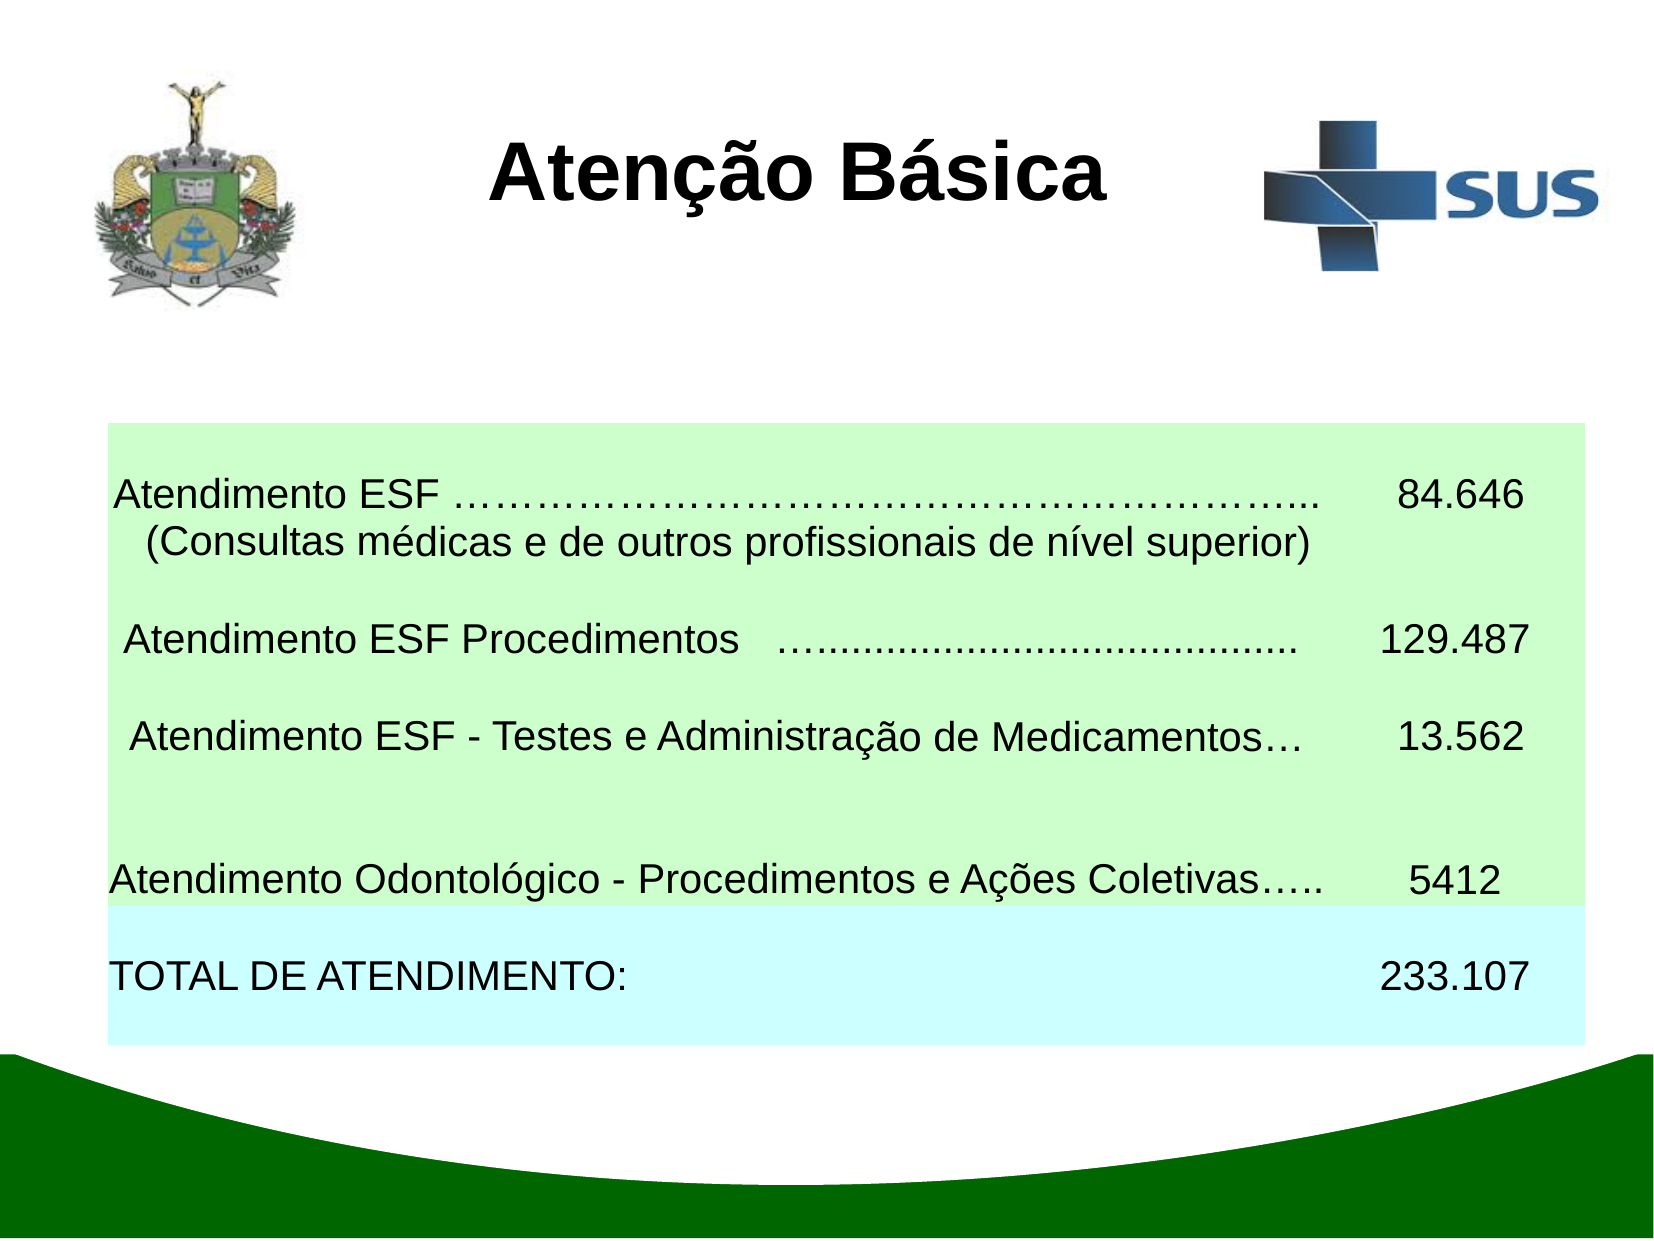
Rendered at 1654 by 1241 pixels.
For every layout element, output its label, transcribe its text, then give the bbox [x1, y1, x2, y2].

table_cell 233.107 [1325, 906, 1585, 1045]
table_header Atendimento ESF ……………………………………………………... (Consultas médicas e de outros profissionais de nível superior) [108, 423, 1325, 568]
text_box Atenção Básica [460, 118, 1134, 296]
table_cell 13.562 [1325, 712, 1585, 809]
table_cell Atendimento ESF - Testes e Administração de Medicamentos… [108, 712, 1325, 809]
table_cell TOTAL DE ATENDIMENTO: [108, 906, 1325, 1045]
table_cell 129.487 [1325, 568, 1585, 712]
text_box [0, 1048, 1654, 1239]
table_header 84.646 [1325, 423, 1585, 568]
table_cell Atendimento ESF Procedimentos ….......................................... [108, 568, 1325, 712]
picture [1263, 120, 1610, 272]
table_cell Atendimento Odontológico - Procedimentos e Ações Coletivas….. [108, 809, 1325, 906]
table_cell 5412 [1325, 809, 1585, 906]
picture [81, 70, 308, 328]
